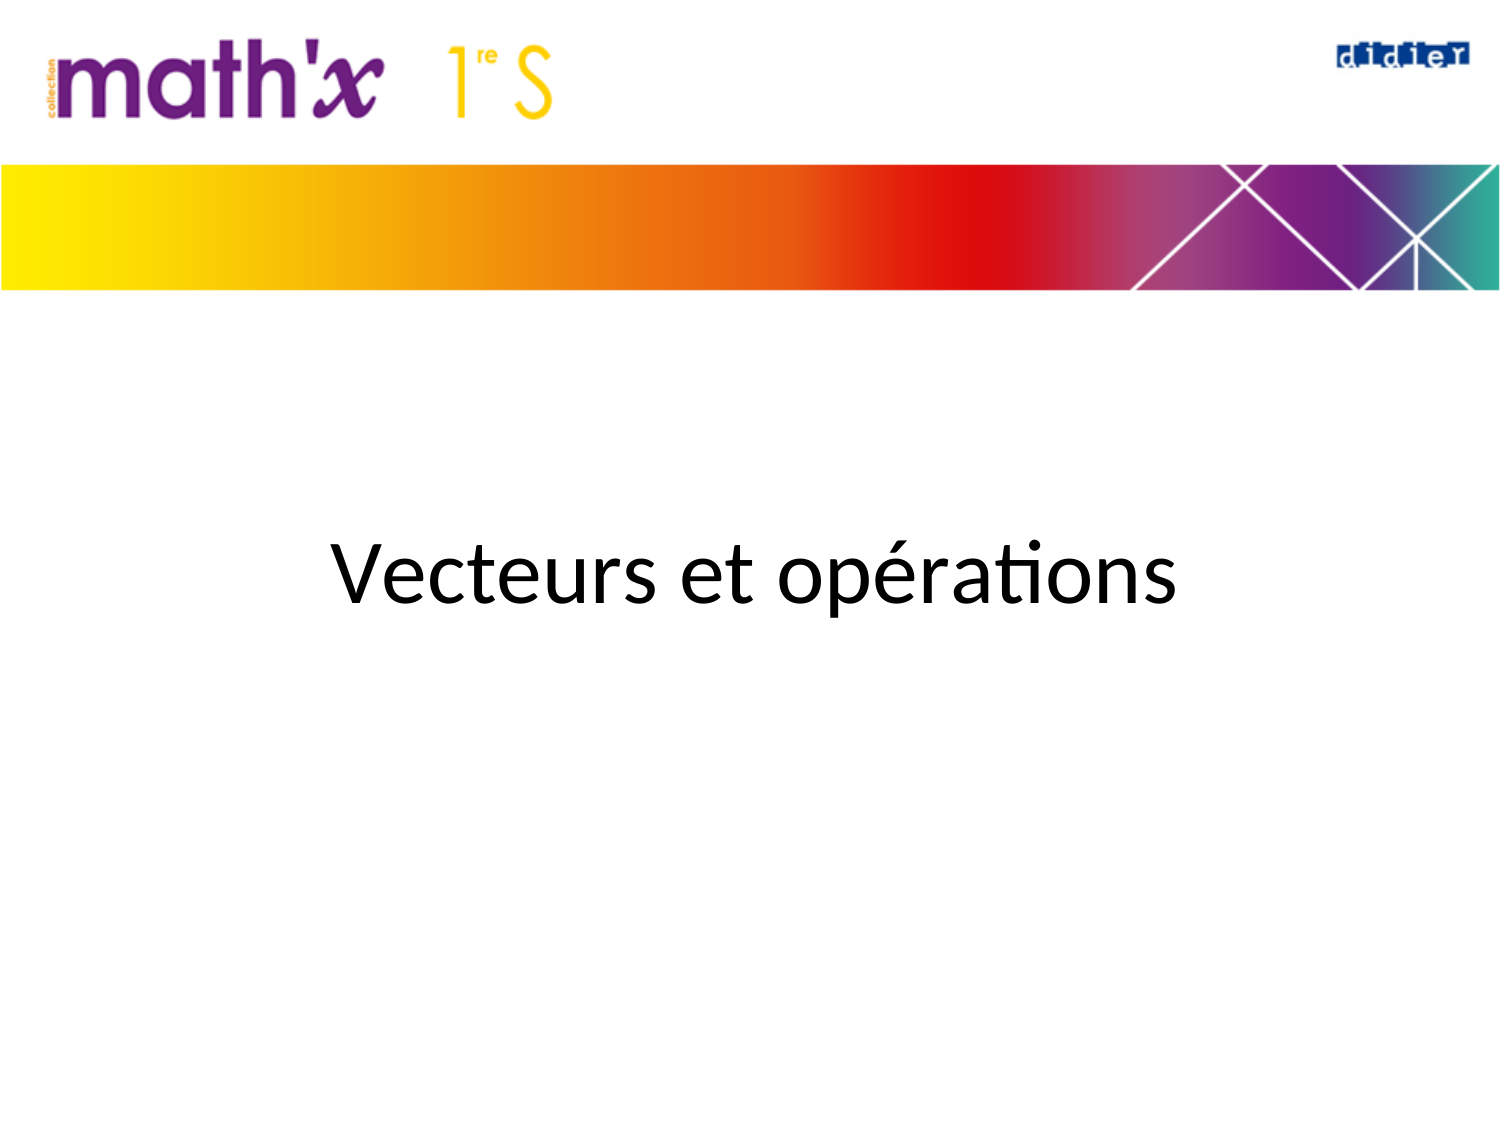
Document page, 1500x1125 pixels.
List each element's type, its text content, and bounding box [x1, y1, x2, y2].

picture [0, 0, 1500, 292]
title Vecteurs et opérations [117, 504, 1393, 850]
